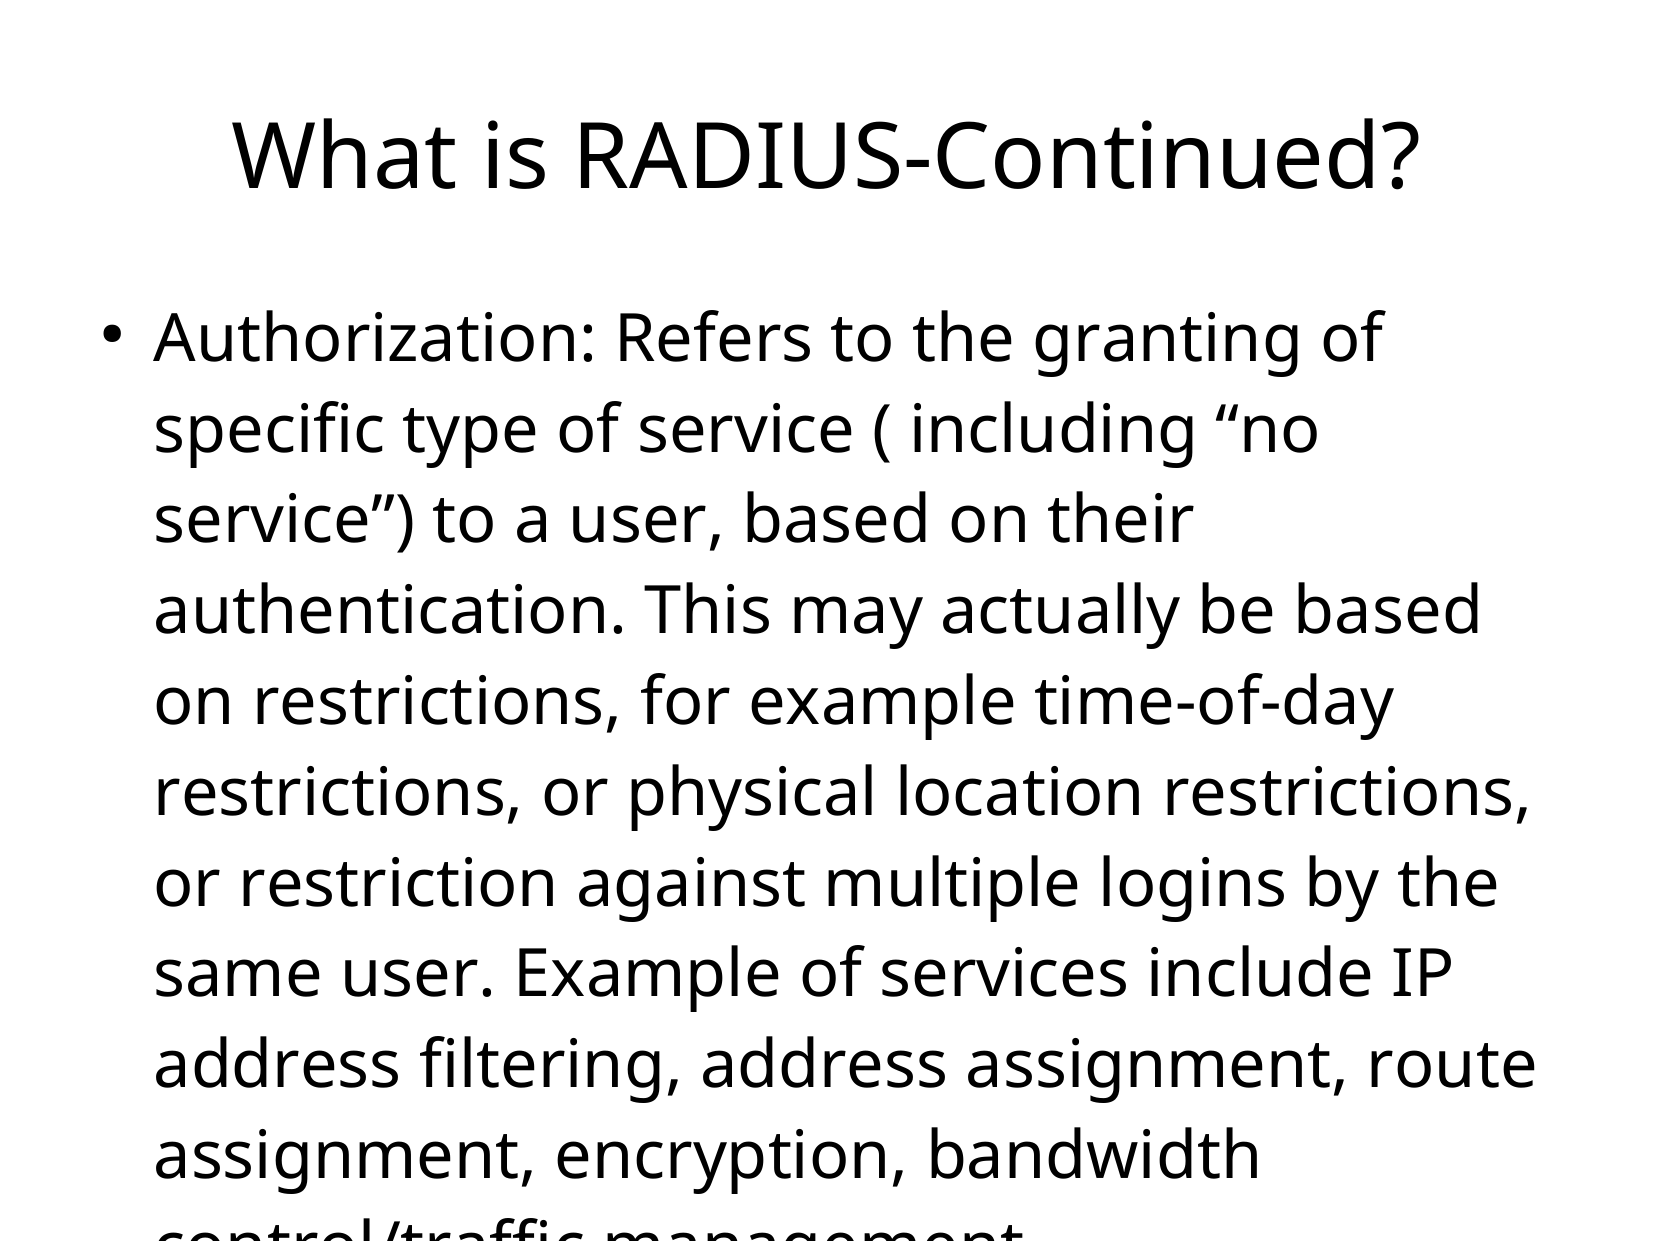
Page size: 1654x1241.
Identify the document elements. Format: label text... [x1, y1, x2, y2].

list Authorization: Refers to the granting of specific type of service ( including “no service”) to a user, based on their authentication. This may actually be based on restrictions, for example time-of-day restrictions, or physical location restrictions, or restriction against multiple logins by the same user. Example of services include IP address filtering, address assignment, route assignment, encryption, bandwidth control/traffic management. [82, 290, 1571, 1094]
title What is RADIUS-Continued? [82, 49, 1571, 257]
